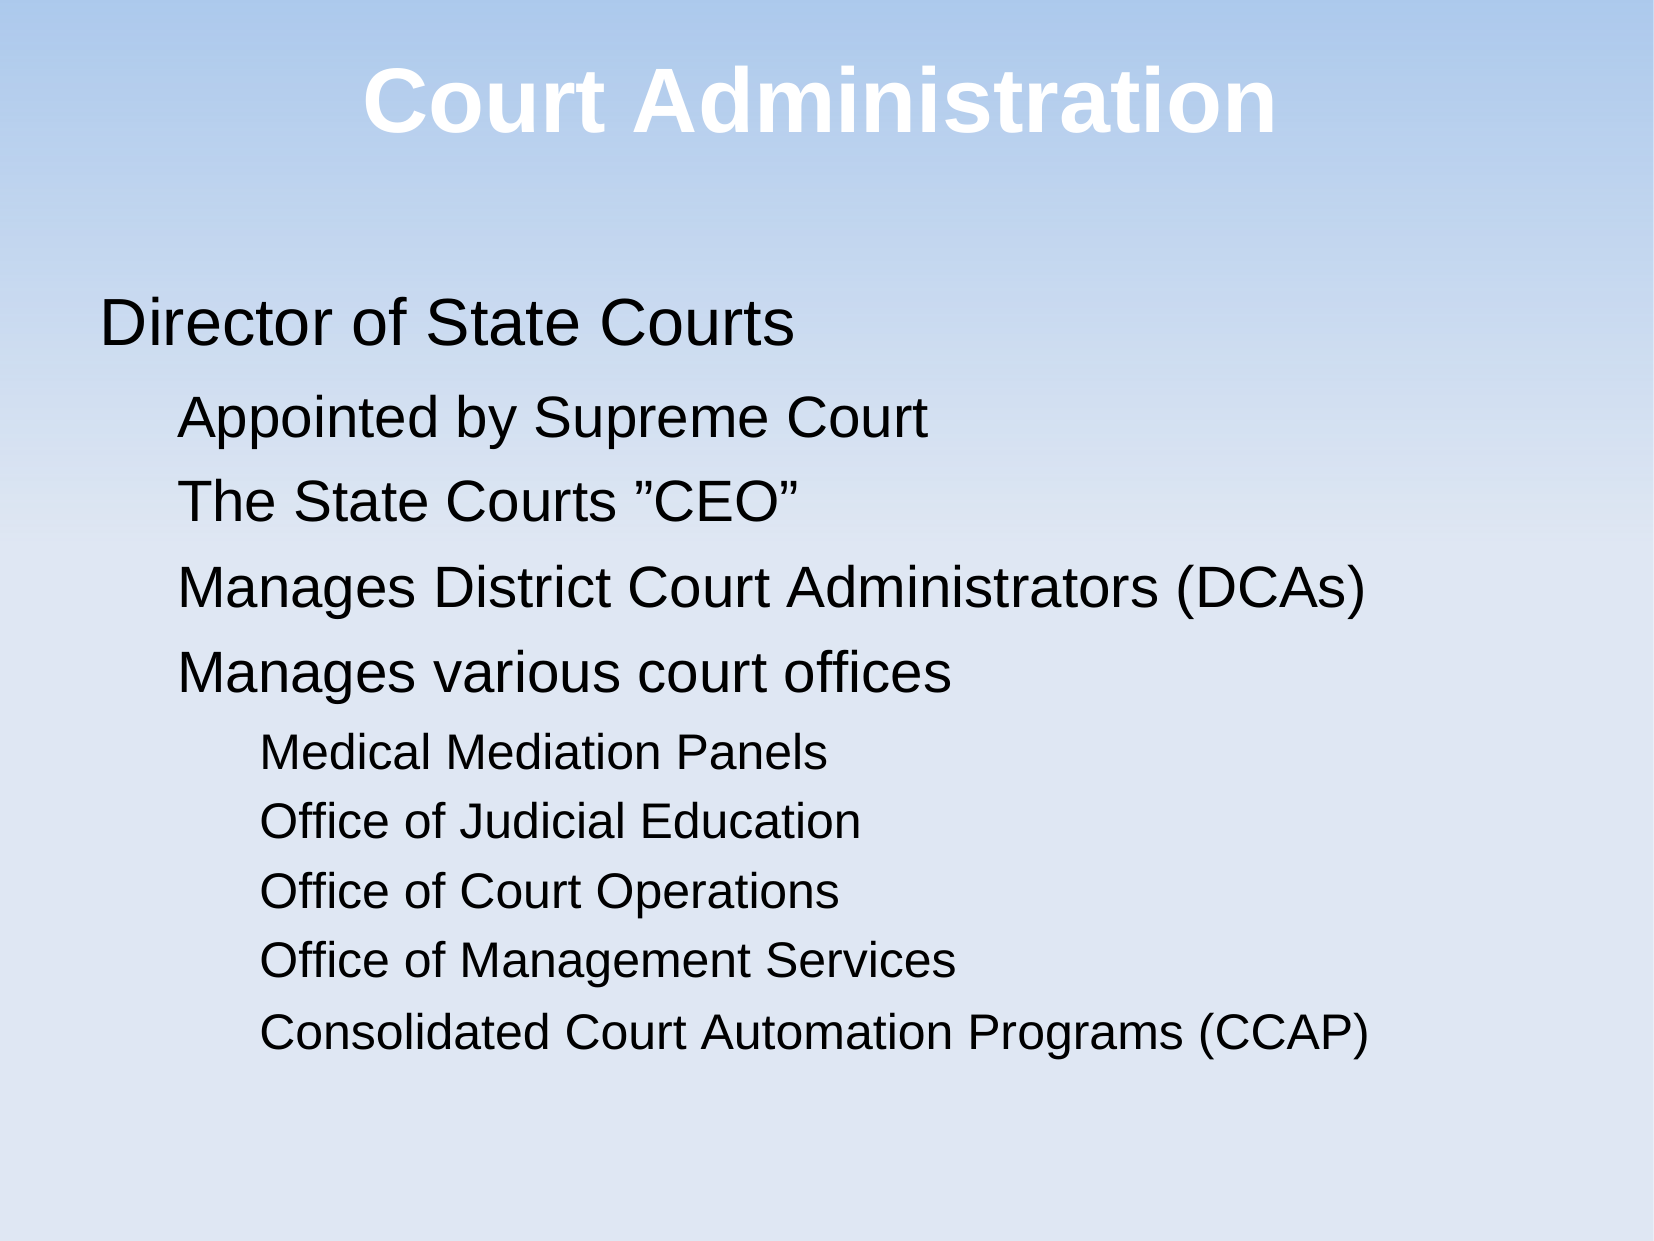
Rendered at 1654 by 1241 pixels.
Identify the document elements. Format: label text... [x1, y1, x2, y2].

picture [0, 0, 1654, 1241]
text_box Director of State Courts Appointed by Supreme Court The State Courts ”CEO” Manages District Court Administrators (DCAs)‏ Manages various court offices Medical Mediation Panels Office of Judicial Education Office of Court Operations Office of Management Services Consolidated Court Automation Programs (CCAP)‏ [82, 290, 1571, 1099]
title Court Administration [76, 0, 1565, 208]
